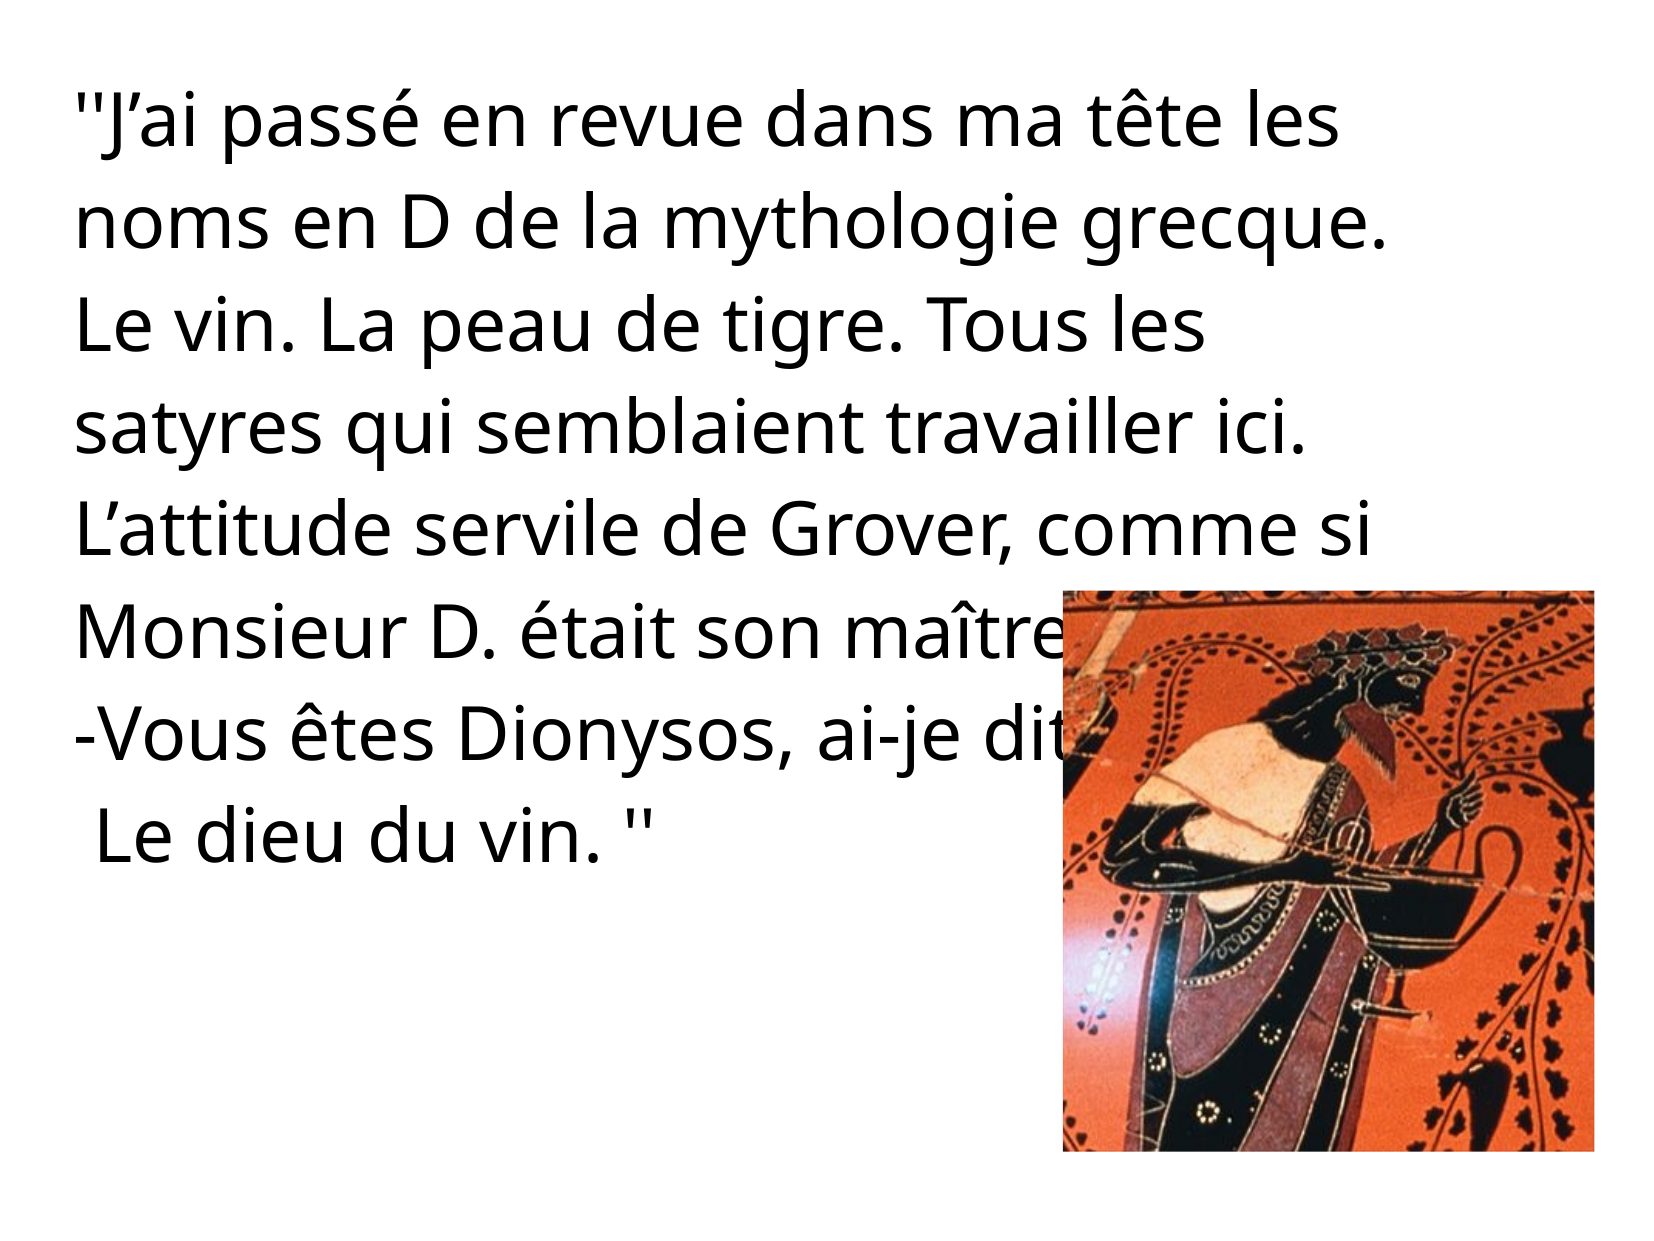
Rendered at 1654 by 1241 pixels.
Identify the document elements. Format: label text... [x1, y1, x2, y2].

title [82, 56, 1571, 250]
text_box [1062, 590, 1595, 1152]
text_box ''J’ai passé en revue dans ma tête les noms en D de la mythologie grecque. Le vin. La peau de tigre. Tous les satyres qui semblaient travailler ici. L’attitude servile de Grover, comme si Monsieur D. était son maître. -Vous êtes Dionysos, ai-je dit. Le dieu du vin. '' [59, 59, 1477, 885]
